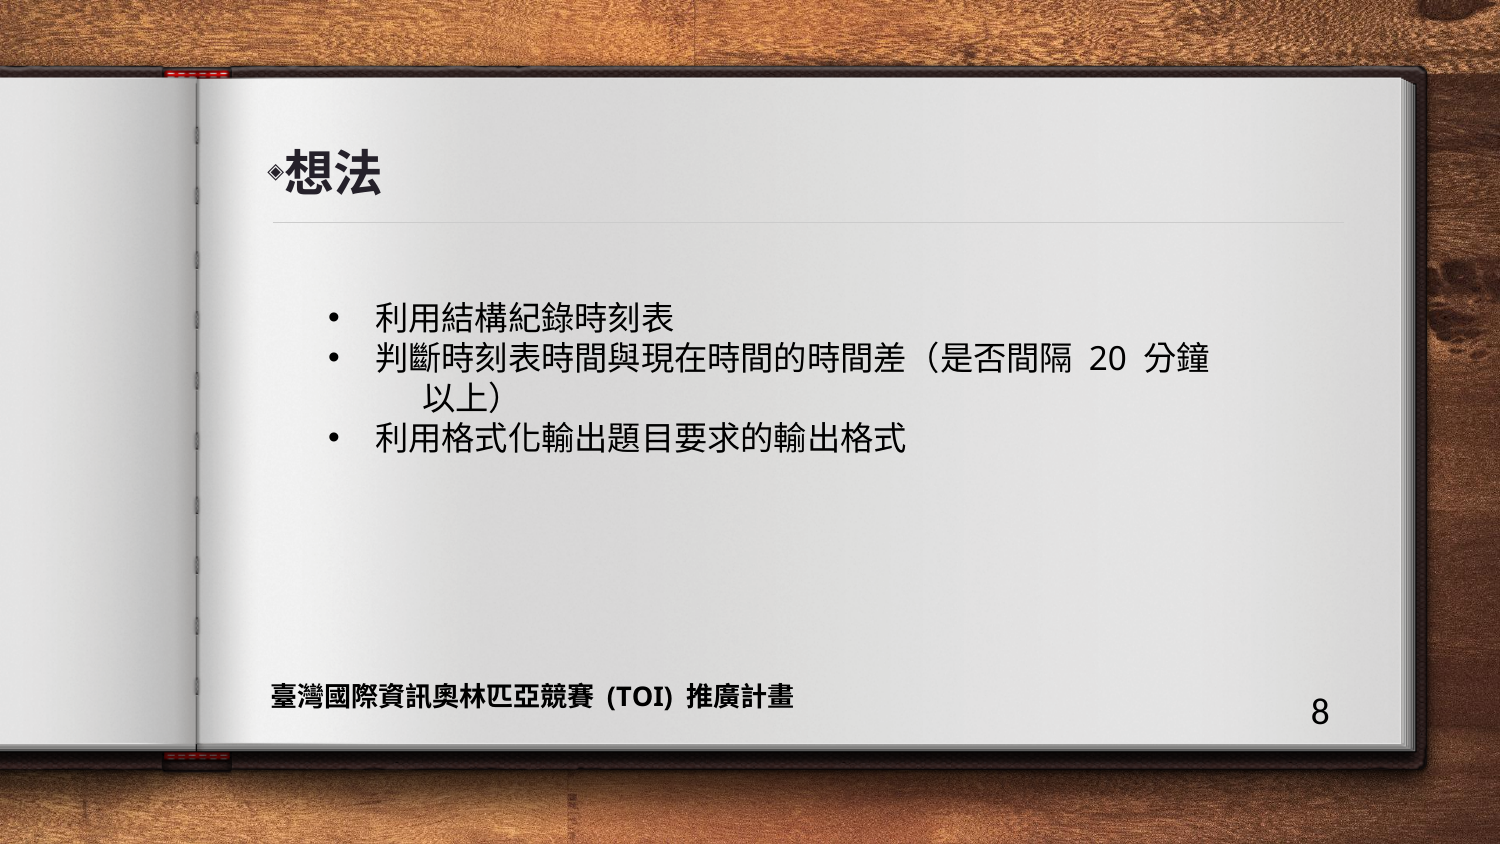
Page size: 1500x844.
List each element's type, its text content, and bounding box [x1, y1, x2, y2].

text_box 利用結構紀錄時刻表 判斷時刻表時間與現在時間的時間差（是否間隔 20 分鐘以上） 利用格式化輸出題目要求的輸出格式 [313, 289, 1254, 467]
text_box 8 [1295, 672, 1386, 737]
list 想法 [252, 126, 1194, 216]
